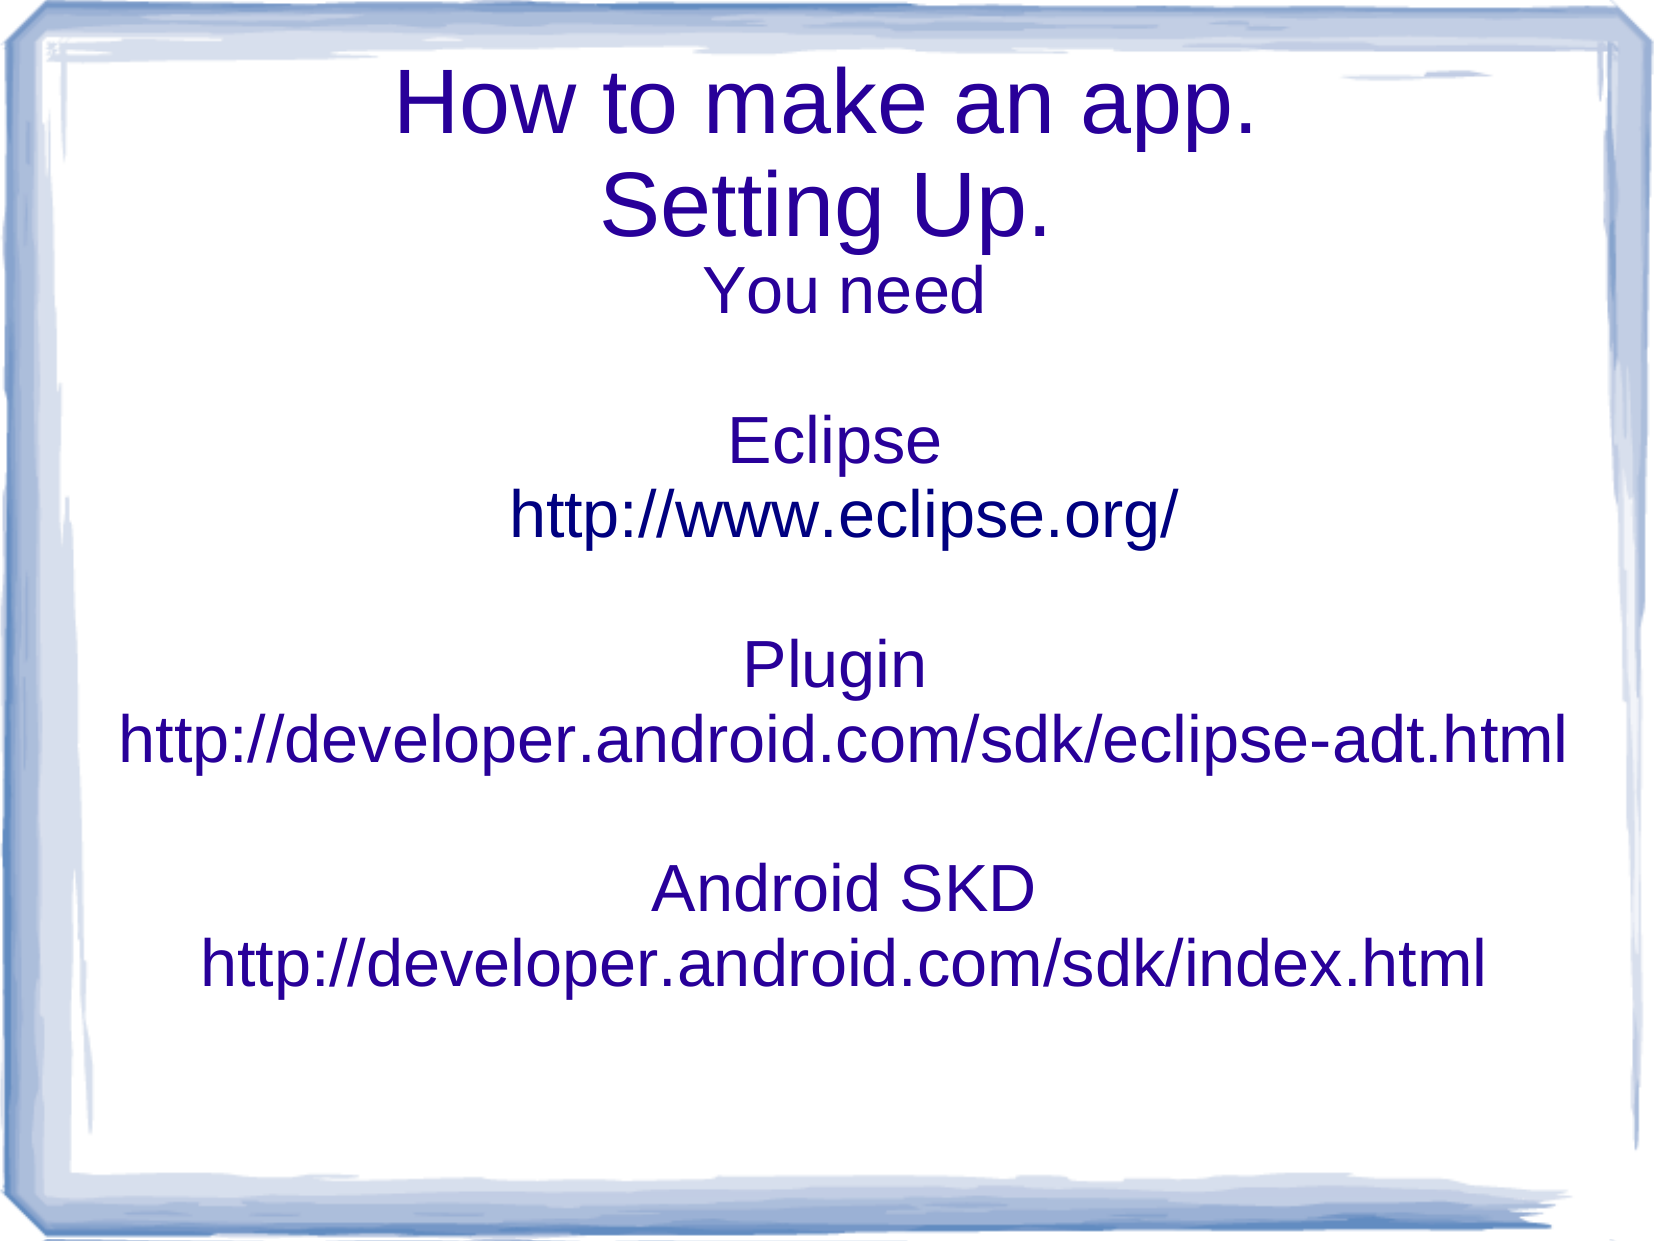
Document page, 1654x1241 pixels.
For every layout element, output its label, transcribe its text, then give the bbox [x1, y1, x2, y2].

picture [0, 0, 1654, 1241]
title How to make an app. Setting Up. [82, 50, 1571, 256]
subtitle You need Eclipse http://www.eclipse.org/ Plugin http://developer.android.com/sdk/eclipse-adt.html Android SKD http://developer.android.com/sdk/index.html [118, 253, 1571, 1076]
